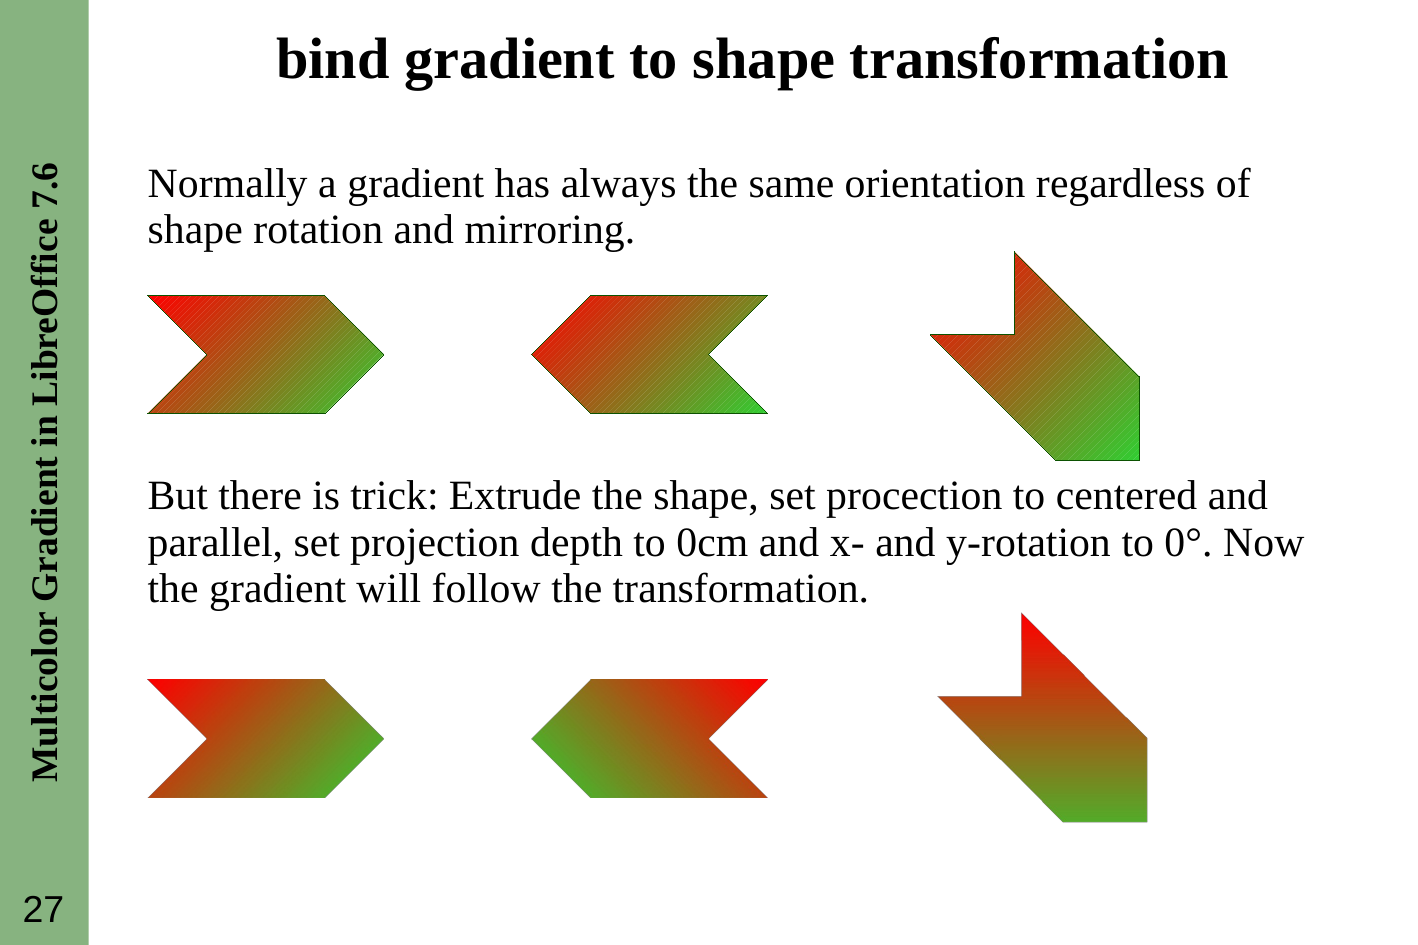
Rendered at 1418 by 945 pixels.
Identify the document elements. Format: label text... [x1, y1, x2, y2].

text_box Normally a gradient has always the same orientation regardless of shape rotation and mirroring. [147, 160, 1329, 253]
title bind gradient to shape transformation [88, 0, 1418, 119]
text_box [940, 615, 1147, 822]
text_box [930, 251, 1140, 461]
text_box [147, 295, 384, 414]
text_box [533, 679, 767, 797]
text_box [531, 295, 768, 414]
text_box [149, 679, 383, 798]
text_box But there is trick: Extrude the shape, set procection to centered and parallel, set projection depth to 0cm and x‑ and y‑rotation to 0°. Now the gradient will follow the transformation. [147, 472, 1329, 612]
